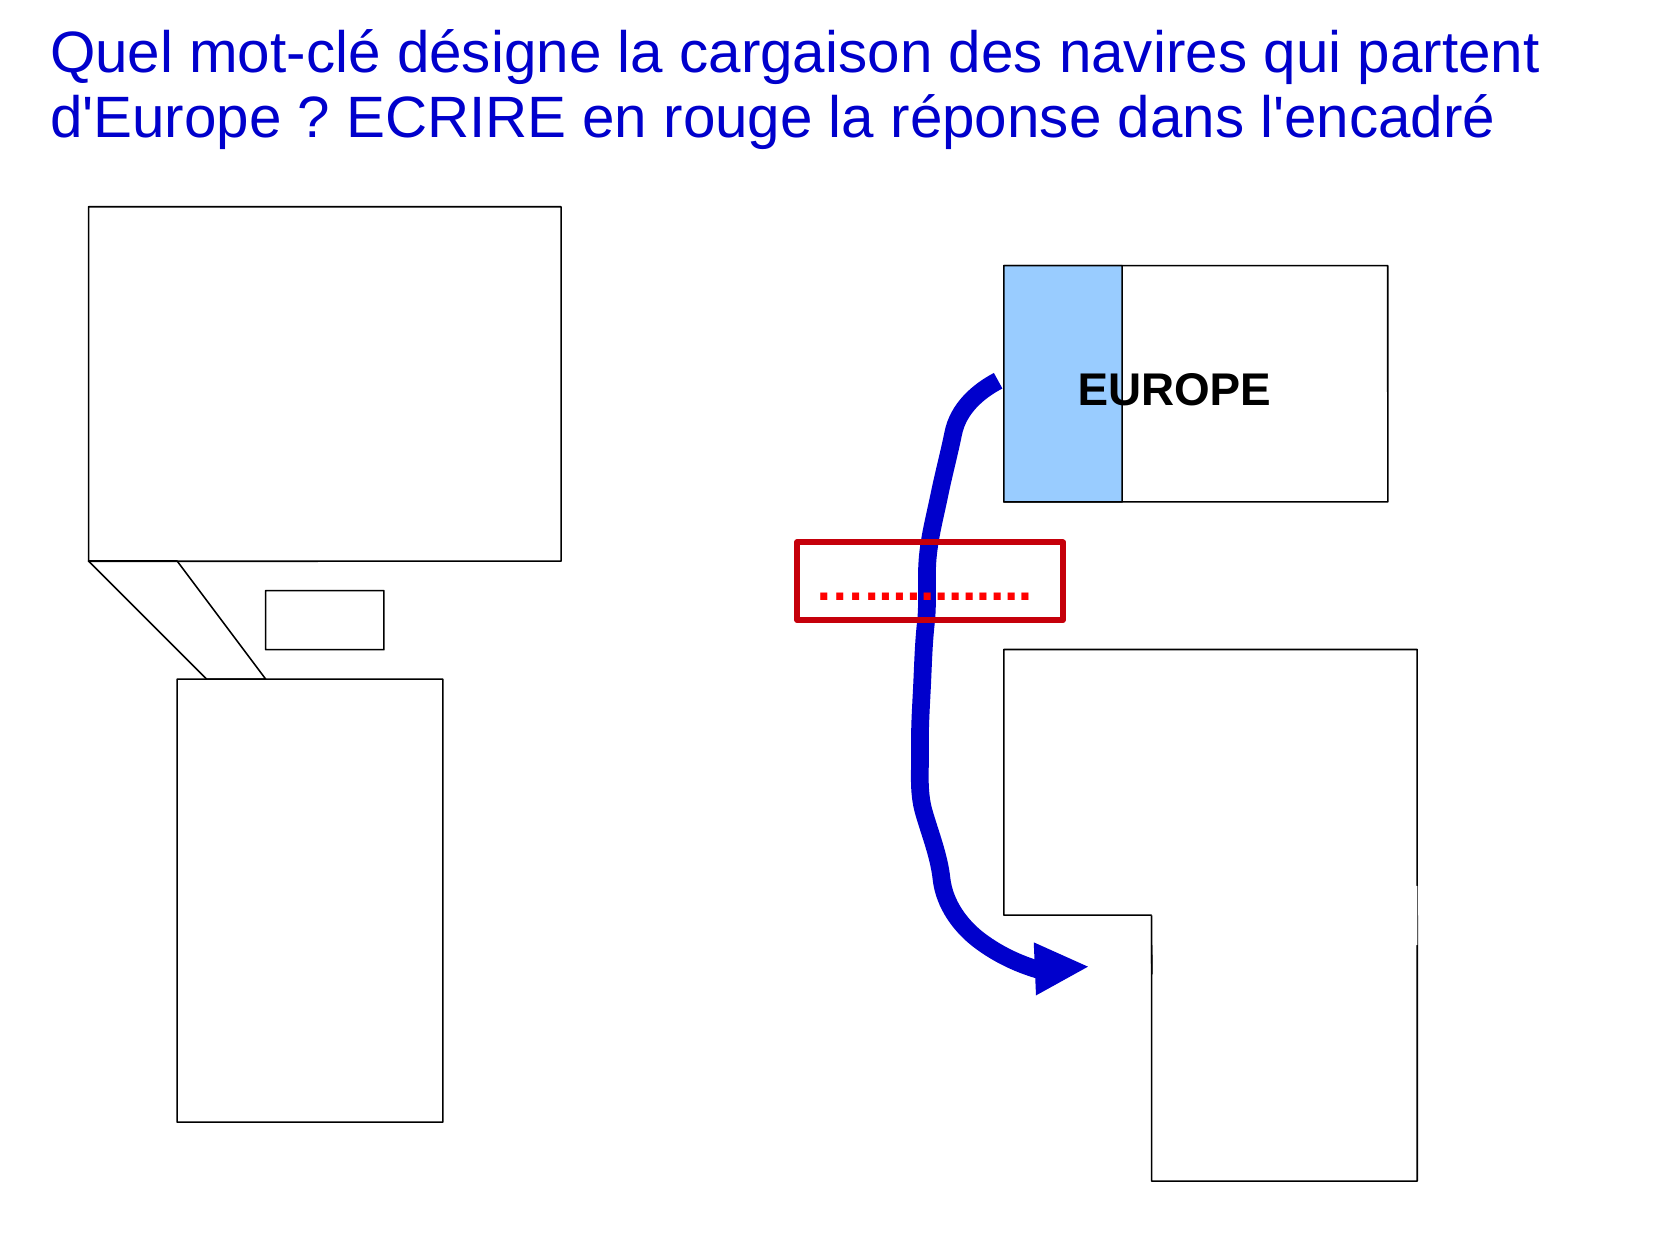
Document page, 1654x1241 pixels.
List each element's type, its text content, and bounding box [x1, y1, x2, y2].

text_box [1151, 885, 1418, 946]
text_box [1003, 265, 1123, 502]
text_box EUROPE [1062, 354, 1329, 422]
text_box …............ [797, 542, 1063, 621]
text_box Quel mot-clé désigne la cargaison des navires qui partent d'Europe ? ECRIRE en rouge la réponse dans l'encadré [35, 8, 1654, 266]
